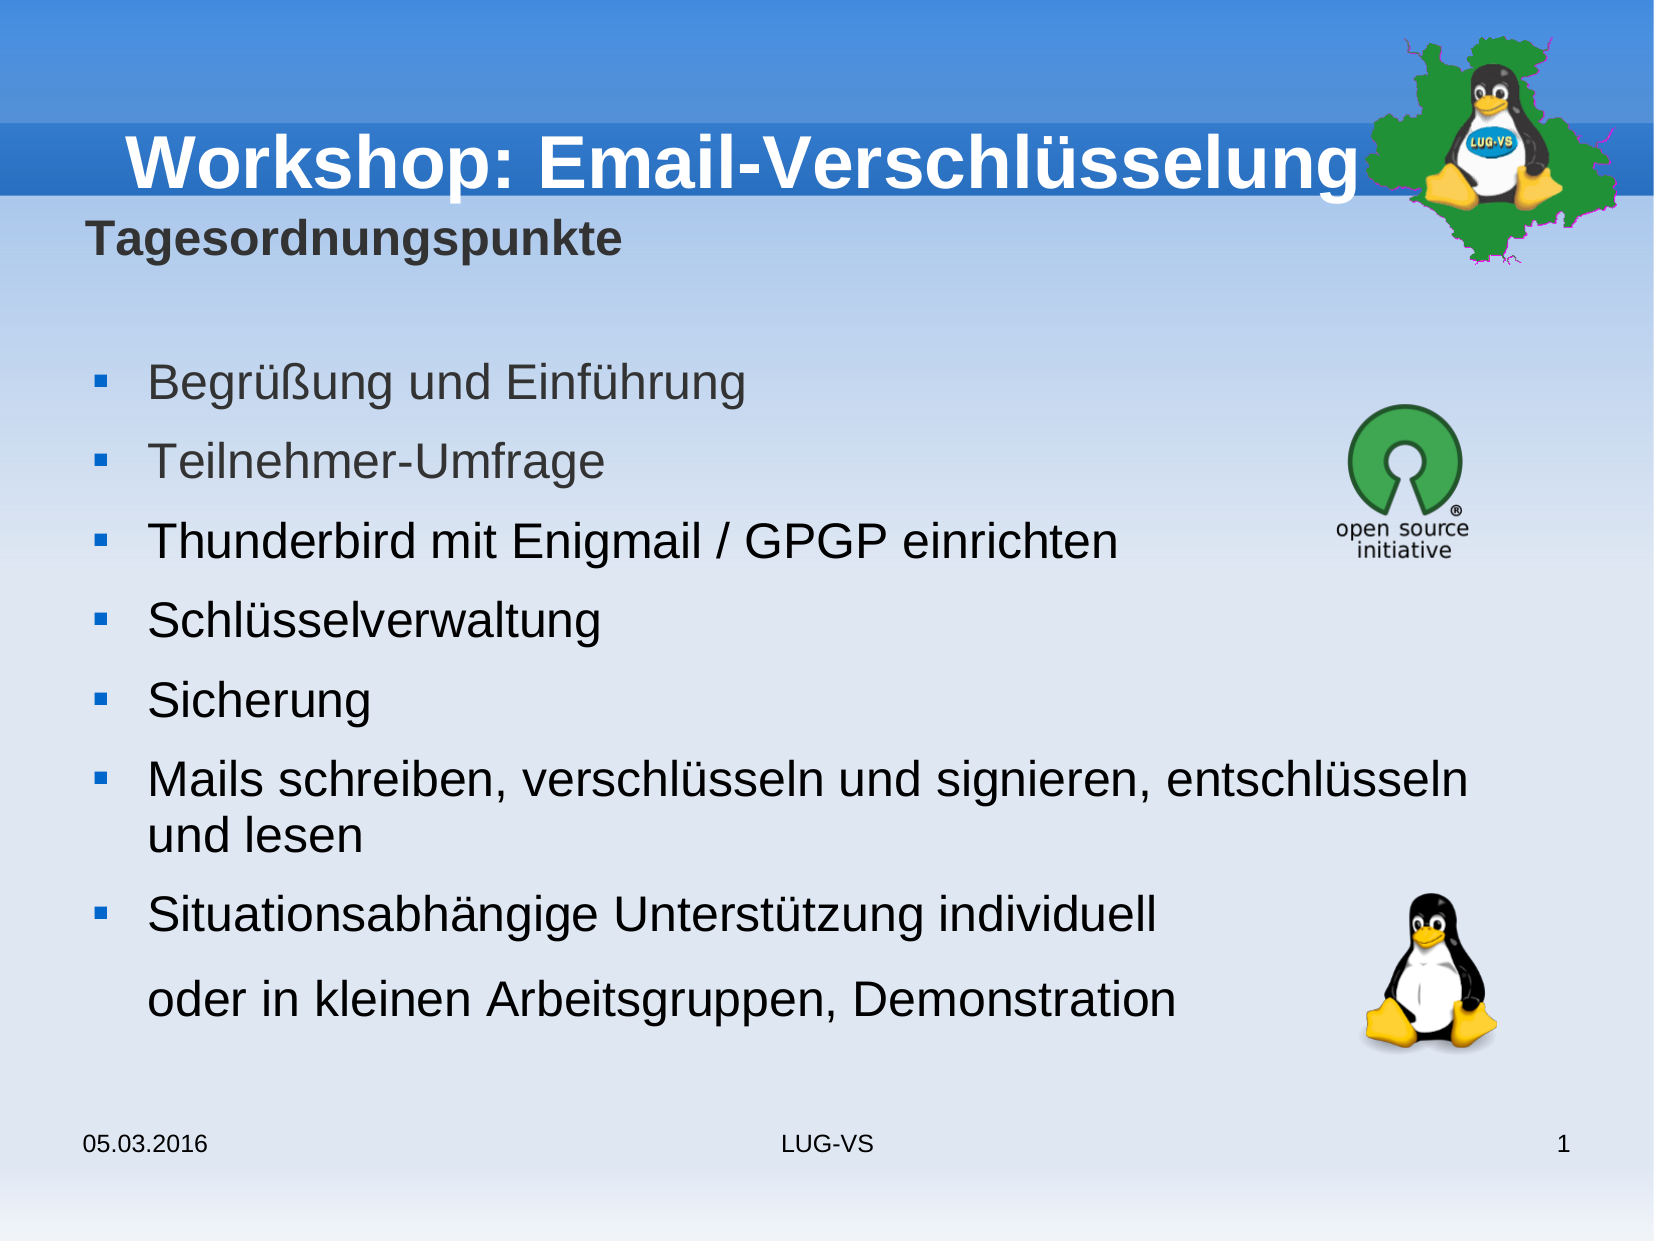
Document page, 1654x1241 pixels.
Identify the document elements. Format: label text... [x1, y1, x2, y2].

title Workshop: Email-Verschlüsselung [0, 59, 1489, 267]
picture [0, 0, 1654, 1241]
list Begrüßung und Einführung Teilnehmer-Umfrage Thunderbird mit Enigmail / GPGP einrichten Schlüsselverwaltung Sicherung Mails schreiben, verschlüsseln und signieren, entschlüsseln und lesen Situationsabhängige Unterstützung individuell oder in kleinen Arbeitsgruppen, Demonstration [76, 354, 1565, 1126]
text_box Tagesordnungspunkte [14, 209, 981, 267]
